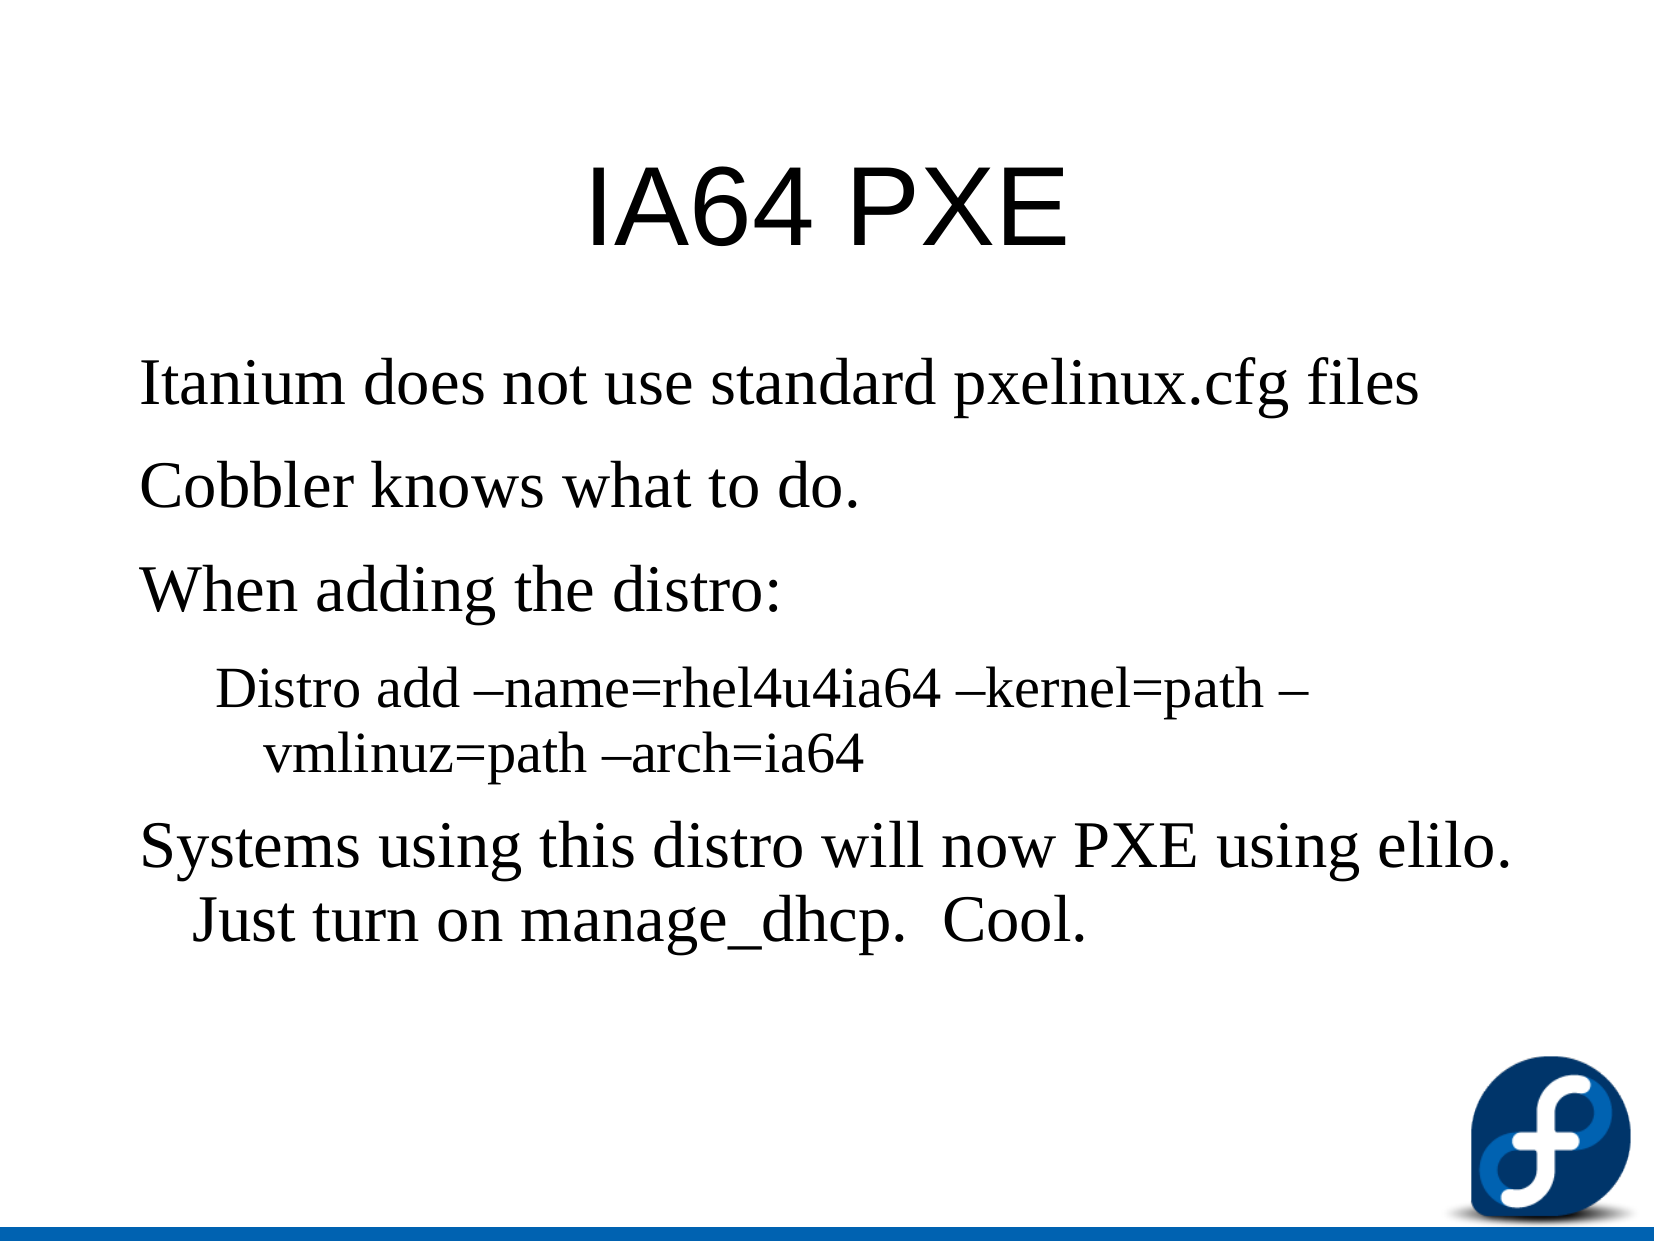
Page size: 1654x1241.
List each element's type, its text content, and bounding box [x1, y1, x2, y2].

picture [1438, 1055, 1645, 1229]
title IA64 PXE [121, 110, 1534, 303]
list Itanium does not use standard pxelinux.cfg files Cobbler knows what to do. When adding the distro: Distro add –name=rhel4u4ia64 –kernel=path –vmlinuz=path –arch=ia64 Systems using this distro will now PXE using elilo. Just turn on manage_dhcp. Cool. [121, 344, 1534, 1112]
